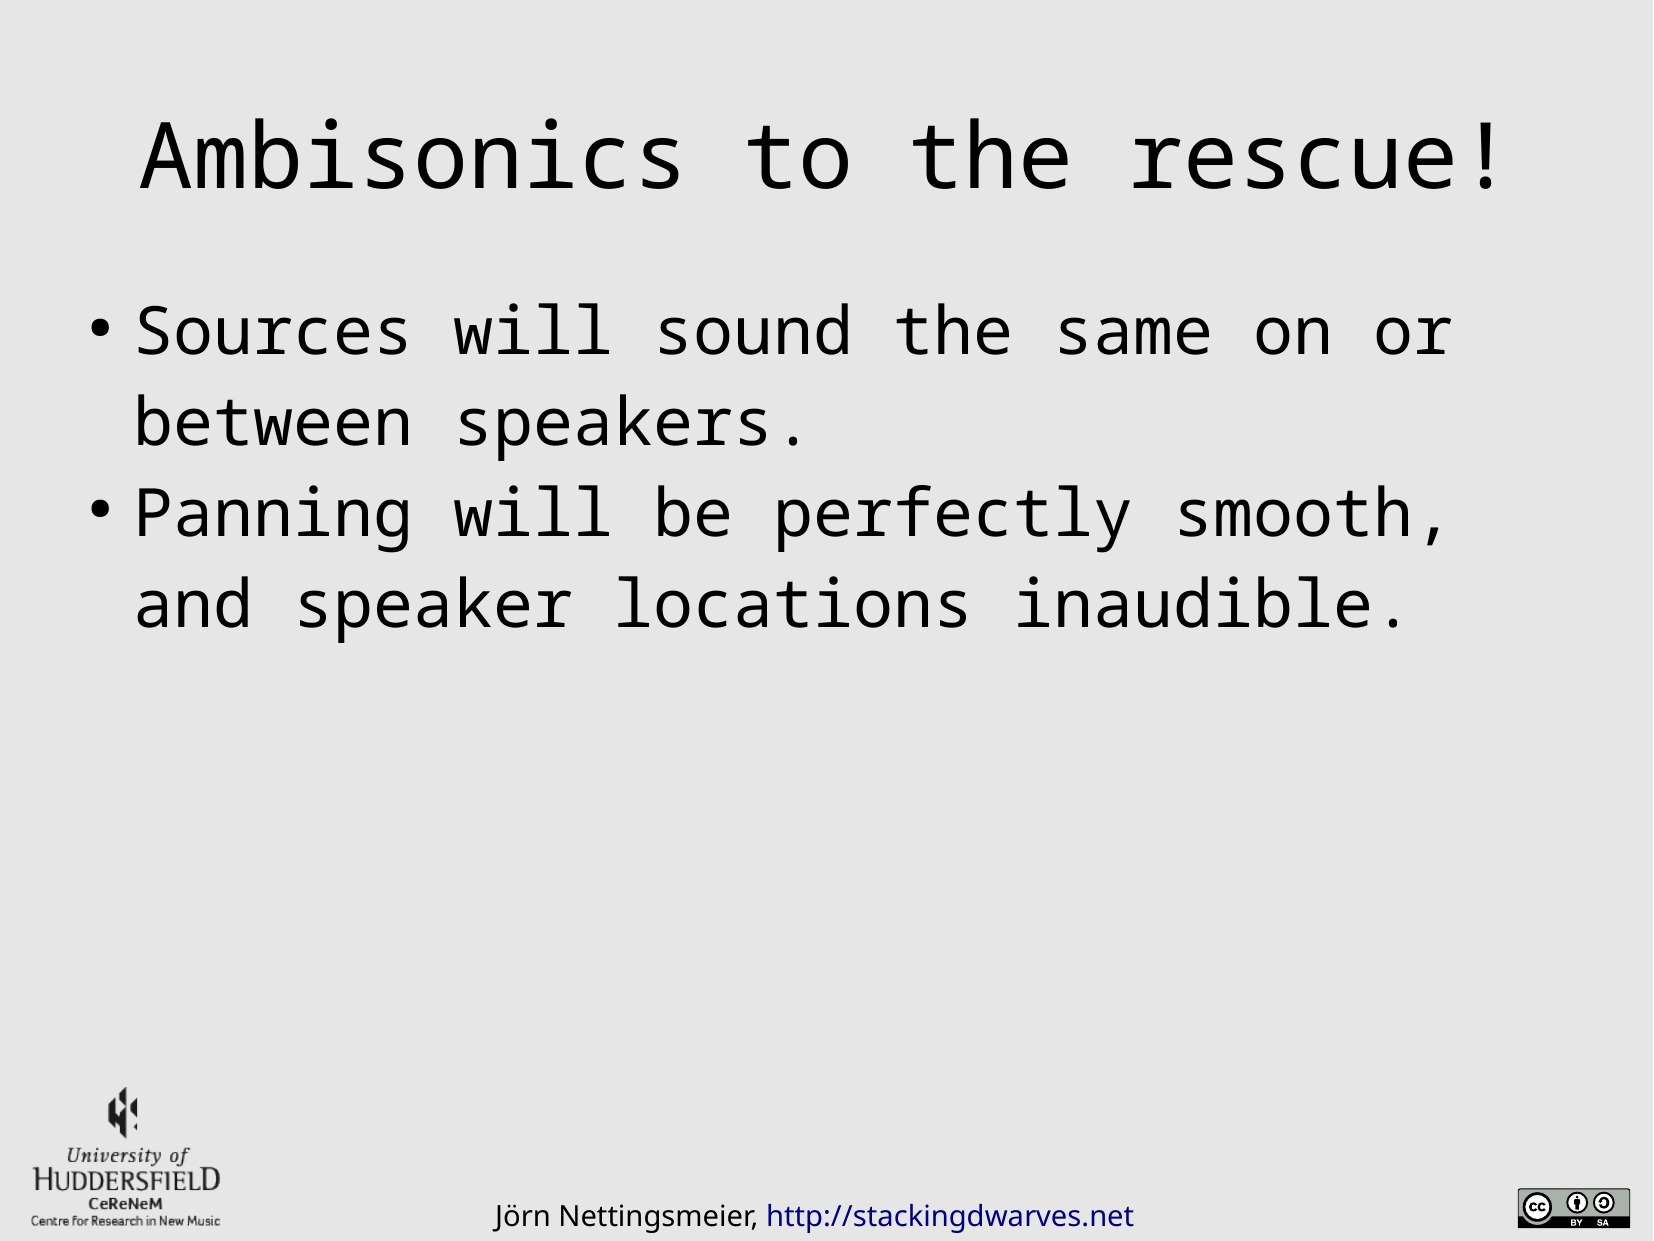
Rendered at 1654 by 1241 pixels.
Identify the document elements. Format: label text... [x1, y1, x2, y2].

title Ambisonics to the rescue! [82, 49, 1571, 257]
picture [31, 1087, 222, 1229]
text_box Sources will sound the same on or between speakers. Panning will be perfectly smooth, and speaker locations inaudible. [73, 276, 1574, 603]
